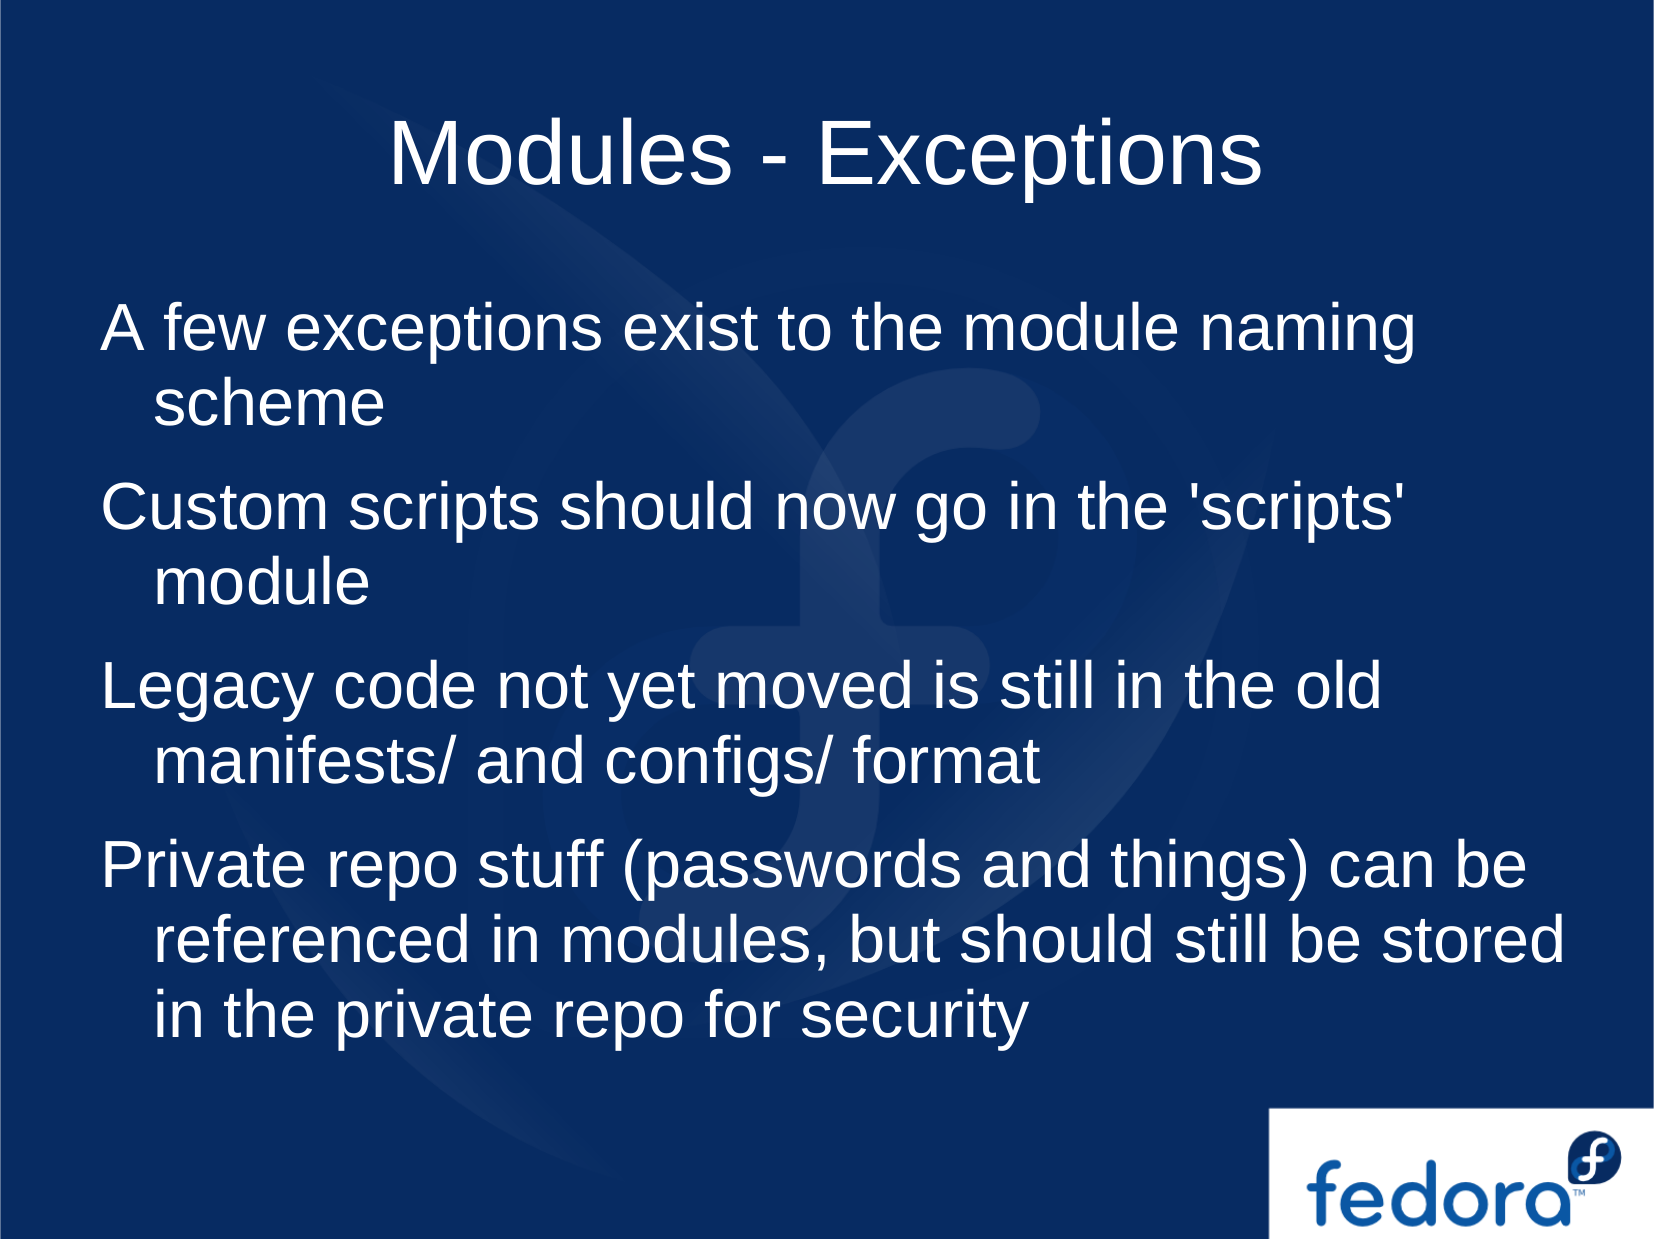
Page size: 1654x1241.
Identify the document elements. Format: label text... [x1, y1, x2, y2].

picture [0, 0, 1654, 1239]
title Modules - Exceptions [82, 56, 1571, 250]
list A few exceptions exist to the module naming scheme Custom scripts should now go in the 'scripts' module Legacy code not yet moved is still in the old manifests/ and configs/ format Private repo stuff (passwords and things) can be referenced in modules, but should still be stored in the private repo for security [82, 290, 1571, 1094]
